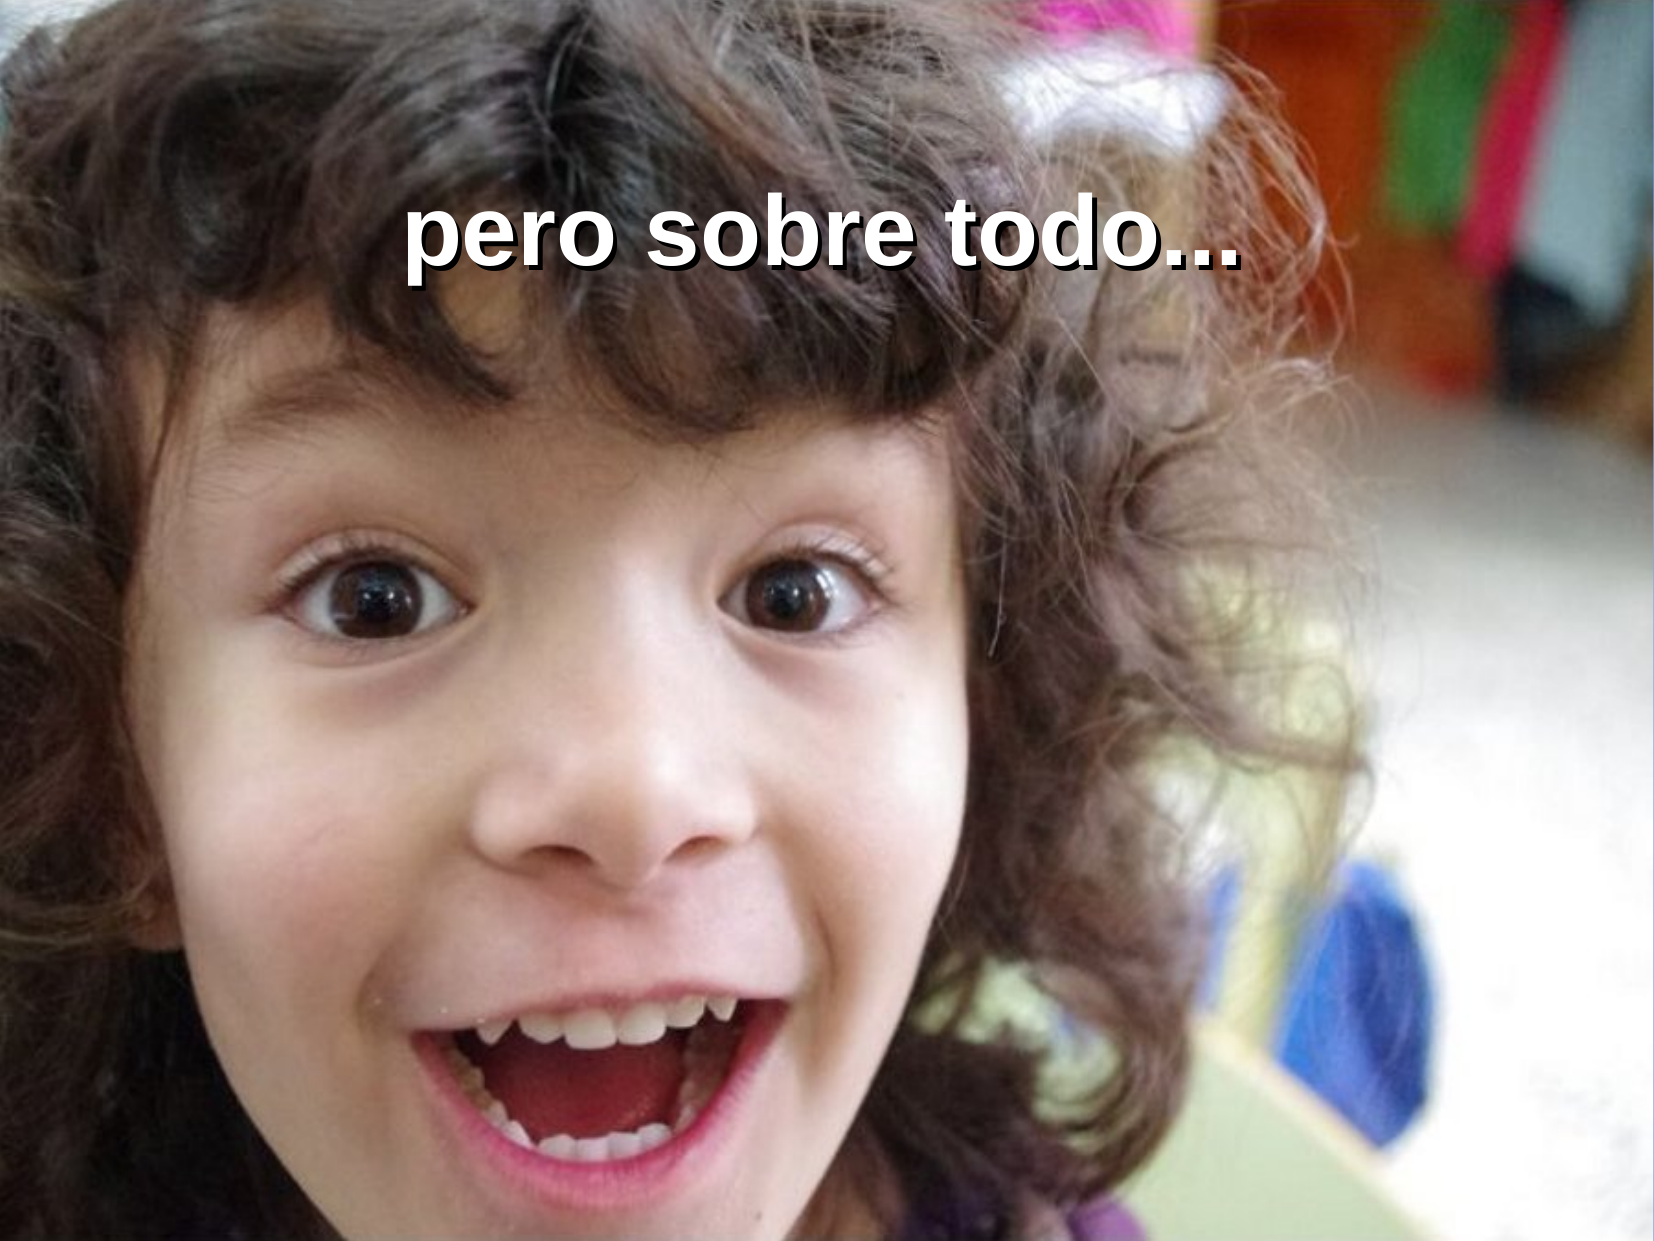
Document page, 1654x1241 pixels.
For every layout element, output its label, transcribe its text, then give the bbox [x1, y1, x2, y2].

picture [0, 0, 1654, 1241]
subtitle pero sobre todo... [76, 105, 1565, 1089]
